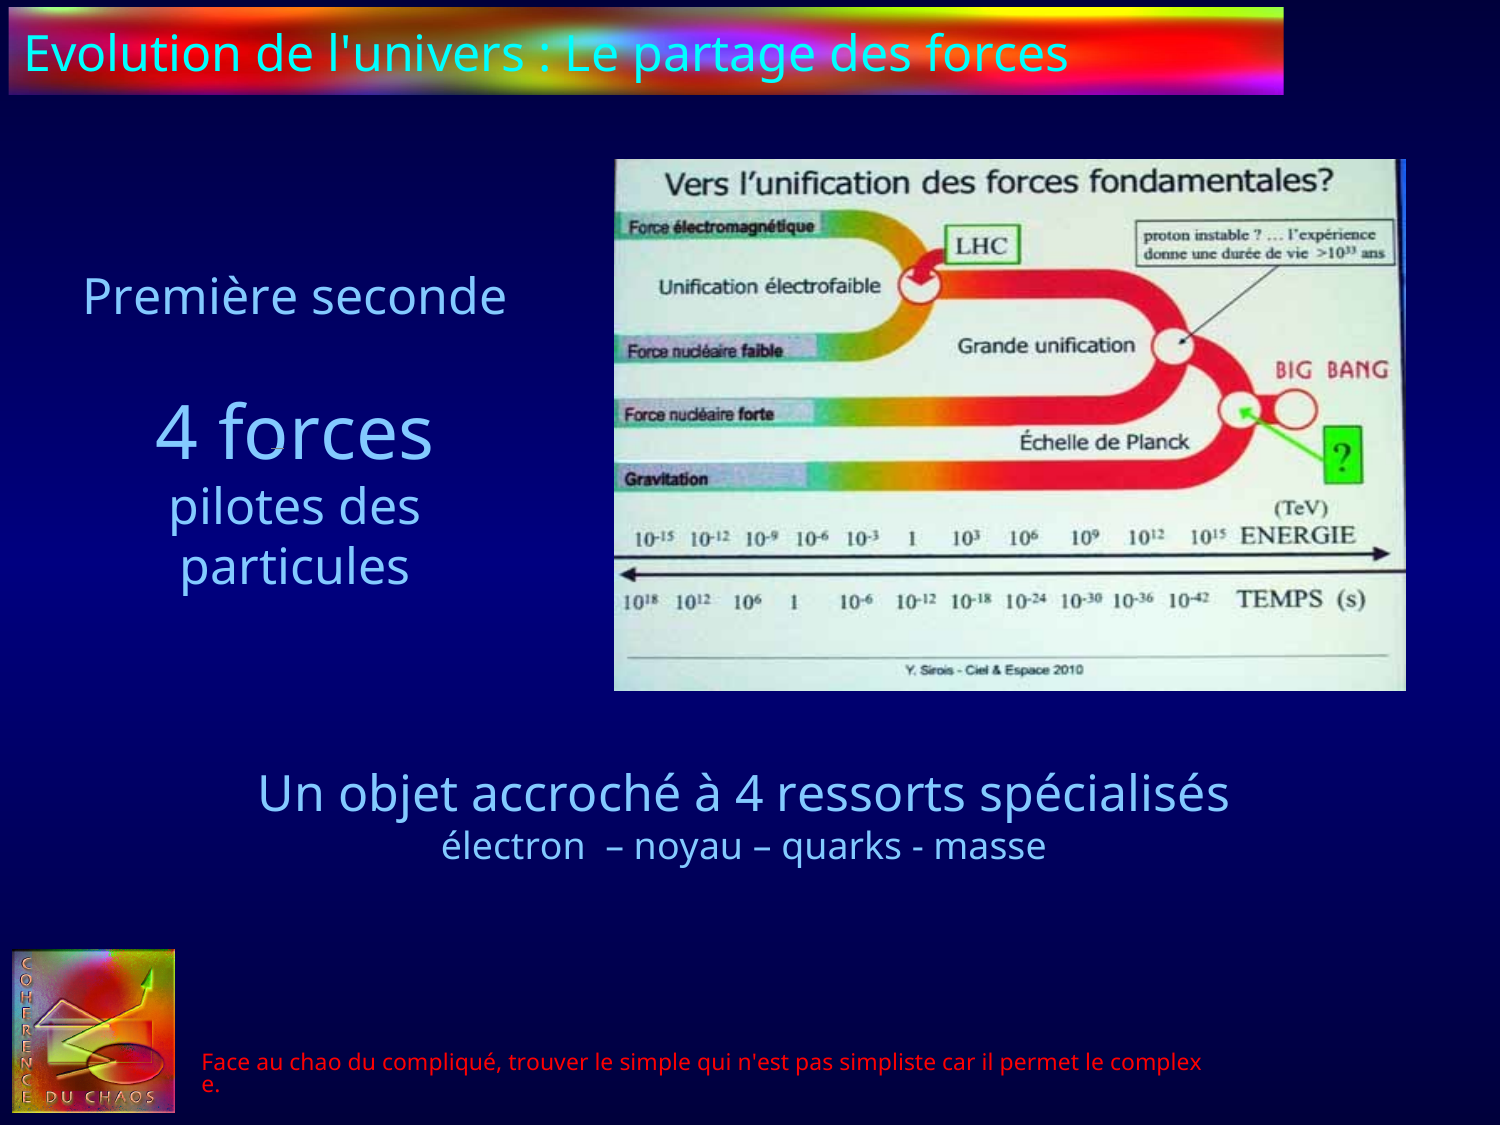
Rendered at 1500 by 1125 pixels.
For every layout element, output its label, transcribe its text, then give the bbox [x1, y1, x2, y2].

title Evolution de l'univers : Le partage des forces [8, 7, 1284, 96]
picture [614, 159, 1406, 691]
picture [12, 949, 175, 1113]
text_box Première seconde 4 forces pilotes des particules [67, 257, 573, 579]
text_box Un objet accroché à 4 ressorts spécialisés électron – noyau – quarks - masse [147, 754, 1341, 886]
